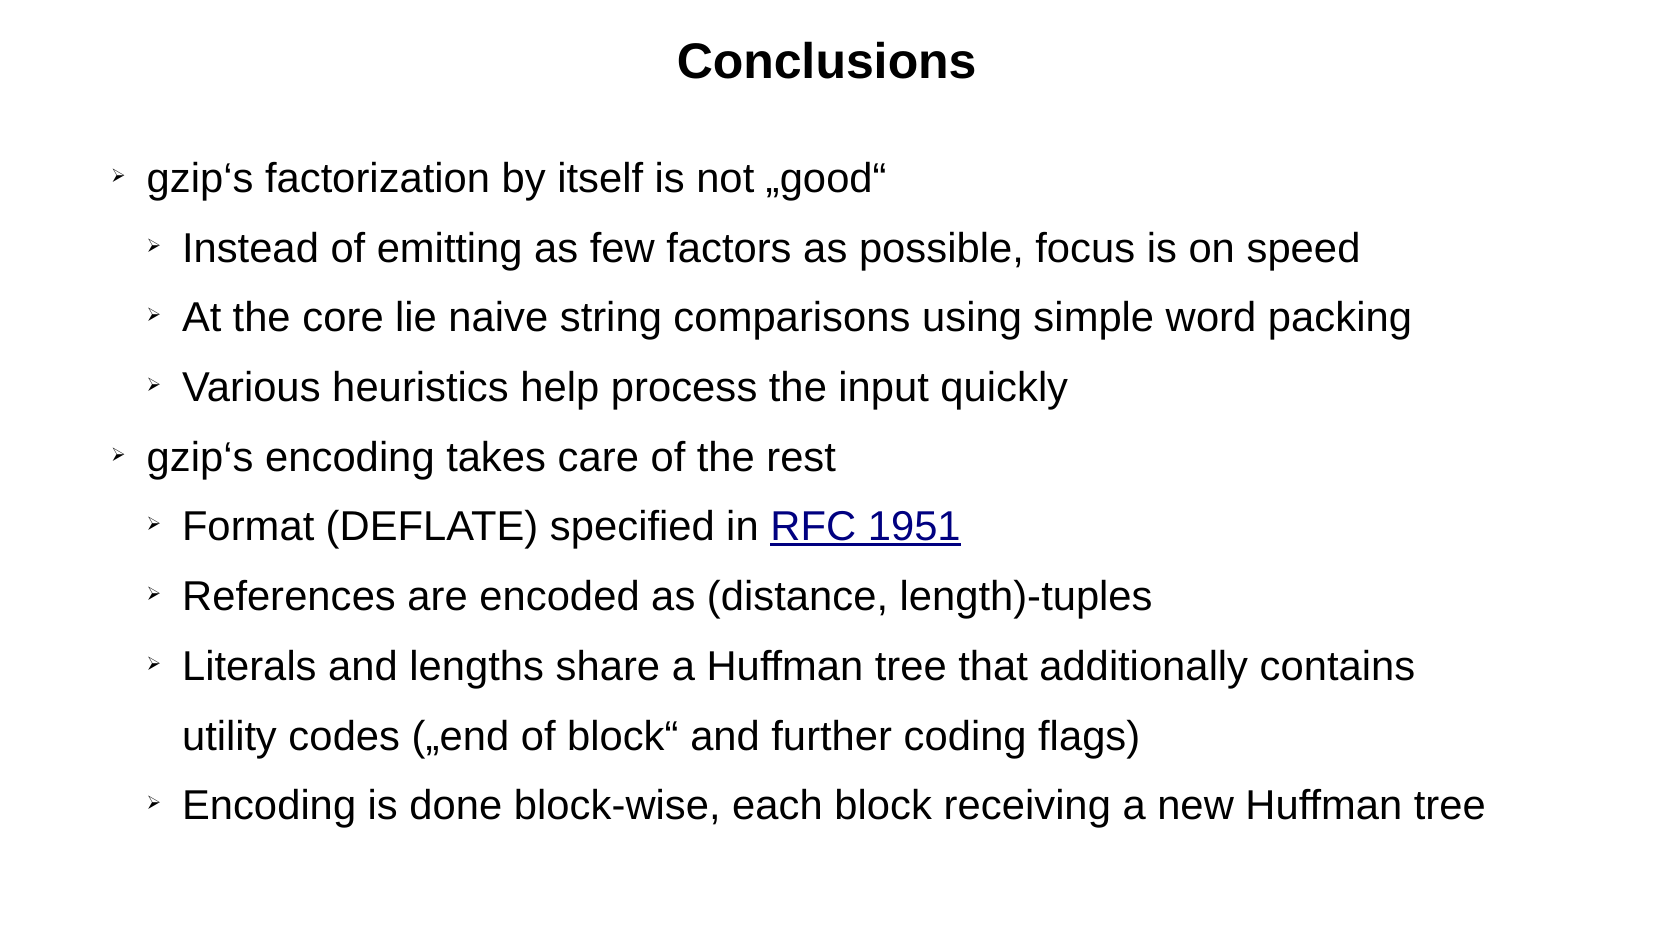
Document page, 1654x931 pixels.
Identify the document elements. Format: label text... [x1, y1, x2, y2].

text_box gzip‘s factorization by itself is not „good“ Instead of emitting as few factors as possible, focus is on speed At the core lie naive string comparisons using simple word packing Various heuristics help process the input quickly gzip‘s encoding takes care of the rest Format (DEFLATE) specified in RFC 1951 References are encoded as (distance, length)-tuples Literals and lengths share a Huffman tree that additionally contains utility codes („end of block“ and further coding flags) Encoding is done block-wise, each block receiving a new Huffman tree [96, 124, 1558, 836]
text_box Conclusions [236, 0, 1418, 124]
